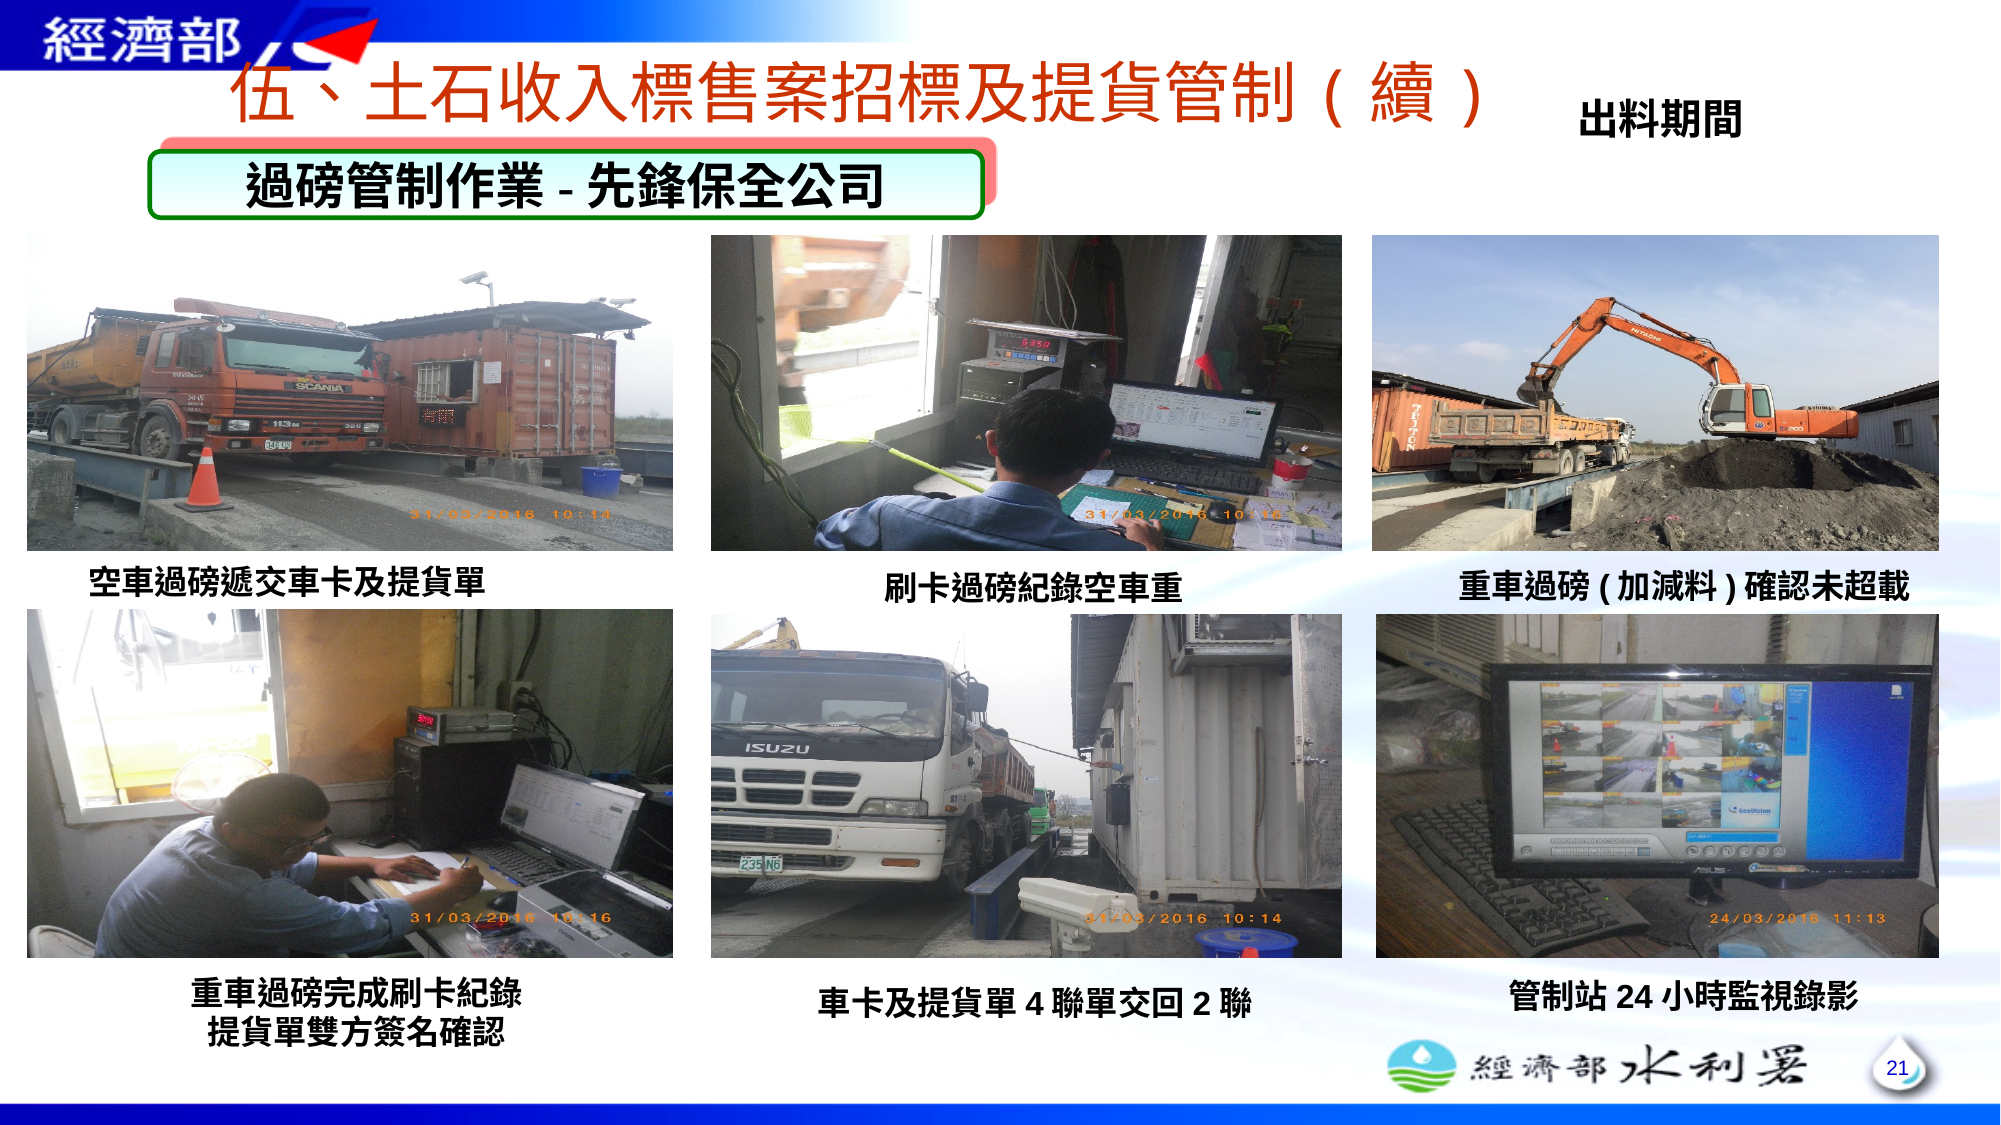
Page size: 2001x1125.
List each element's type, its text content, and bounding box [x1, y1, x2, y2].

text_box 伍、土石收入標售案招標及提貨管制(續) [214, 59, 1575, 143]
text_box 過磅管制作業-先鋒保全公司 [149, 151, 983, 218]
text_box 車卡及提貨單4聯單交回2聯 [712, 974, 1343, 1031]
text_box 空車過磅遞交車卡及提貨單 [73, 554, 688, 610]
picture [1372, 235, 1939, 552]
picture [1376, 614, 1939, 958]
text_box 重車過磅(加減料)確認未超載 [1369, 557, 2000, 654]
text_box 刷卡過磅紀錄空車重 [718, 559, 1350, 615]
picture [27, 609, 673, 958]
picture [711, 235, 1342, 552]
picture [711, 614, 1342, 958]
text_box 管制站24小時監視錄影 [1369, 967, 2000, 1024]
text_box 重車過磅完成刷卡紀錄 提貨單雙方簽名確認 [41, 964, 673, 1061]
picture [27, 233, 673, 552]
text_box 出料期間 [1562, 45, 2000, 152]
